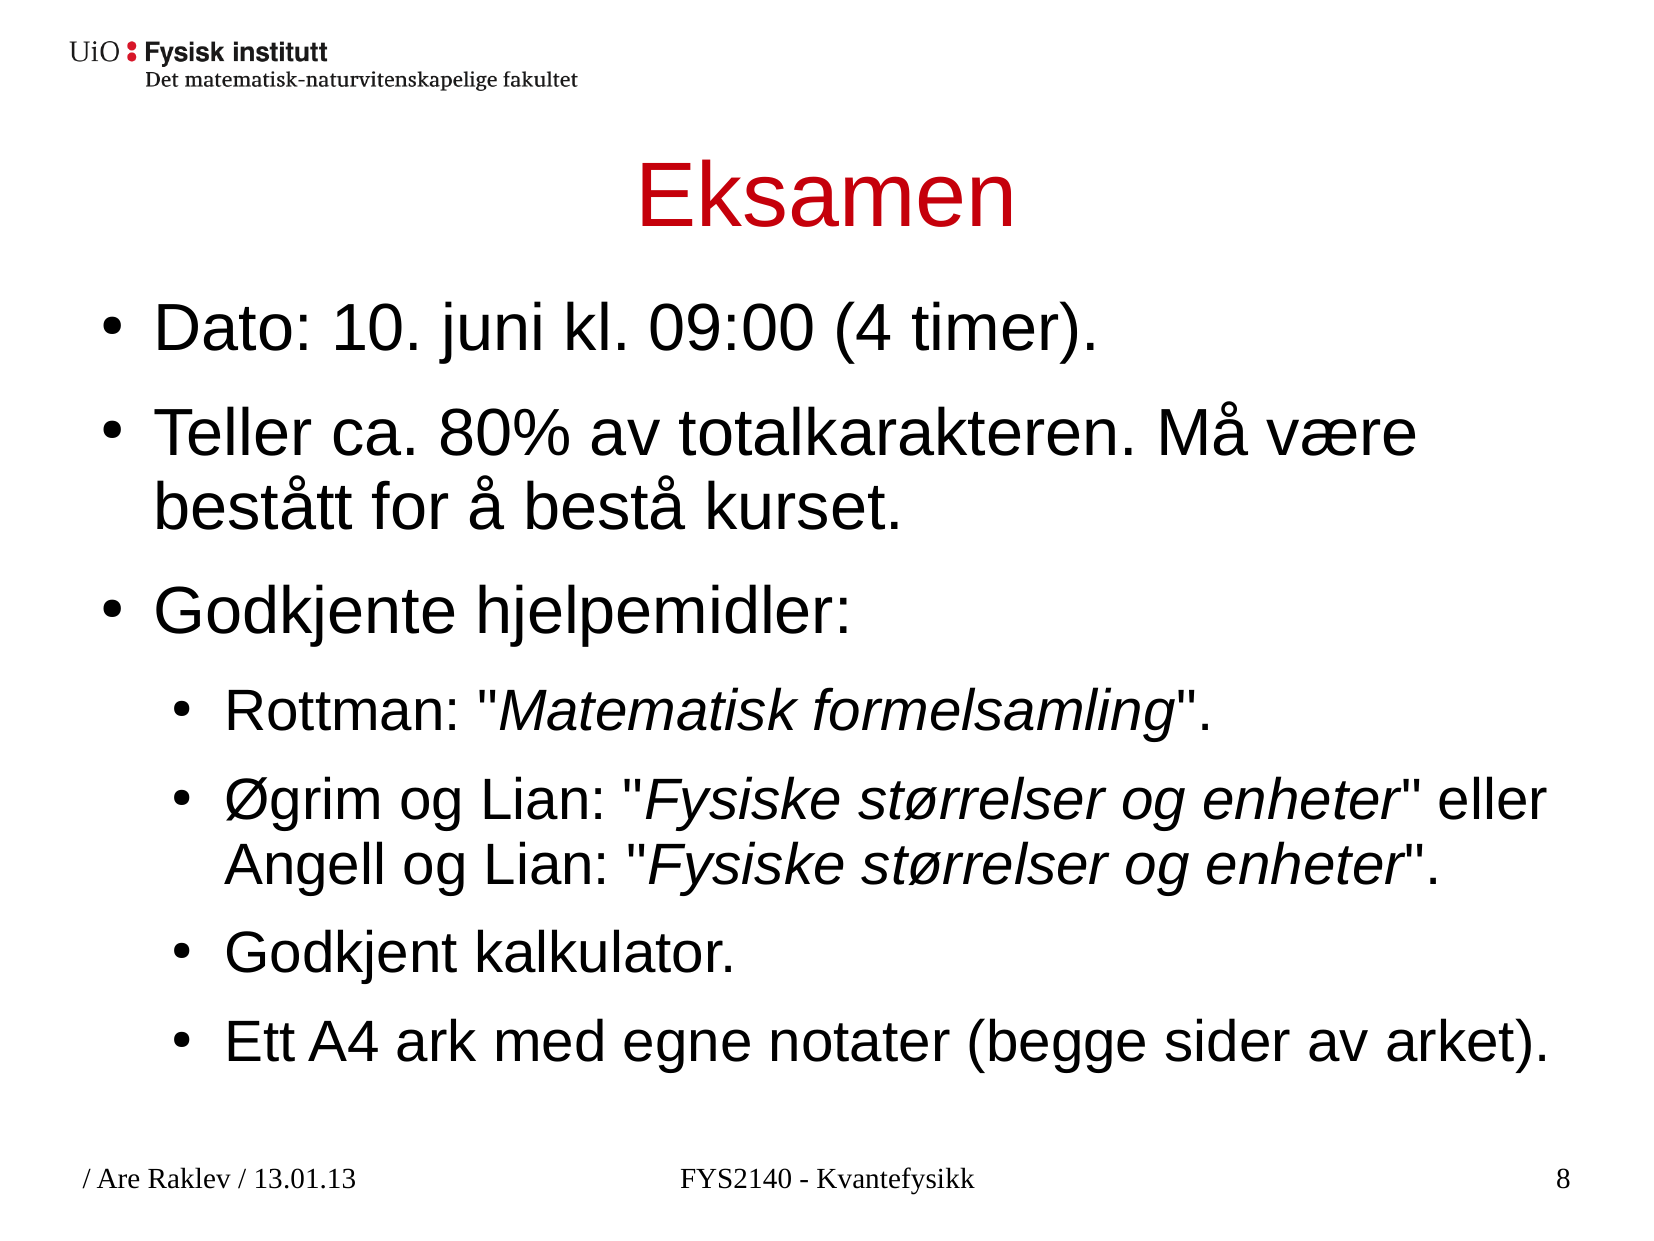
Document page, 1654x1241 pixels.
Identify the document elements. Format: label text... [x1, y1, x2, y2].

picture [68, 37, 581, 93]
list Dato: 10. juni kl. 09:00 (4 timer). Teller ca. 80% av totalkarakteren. Må være bestått for å bestå kurset. Godkjente hjelpemidler: Rottman: "Matematisk formelsamling". Øgrim og Lian: "Fysiske størrelser og enheter" eller Angell og Lian: "Fysiske størrelser og enheter". Godkjent kalkulator. Ett A4 ark med egne notater (begge sider av arket). [82, 290, 1571, 1094]
title Eksamen [82, 90, 1571, 290]
